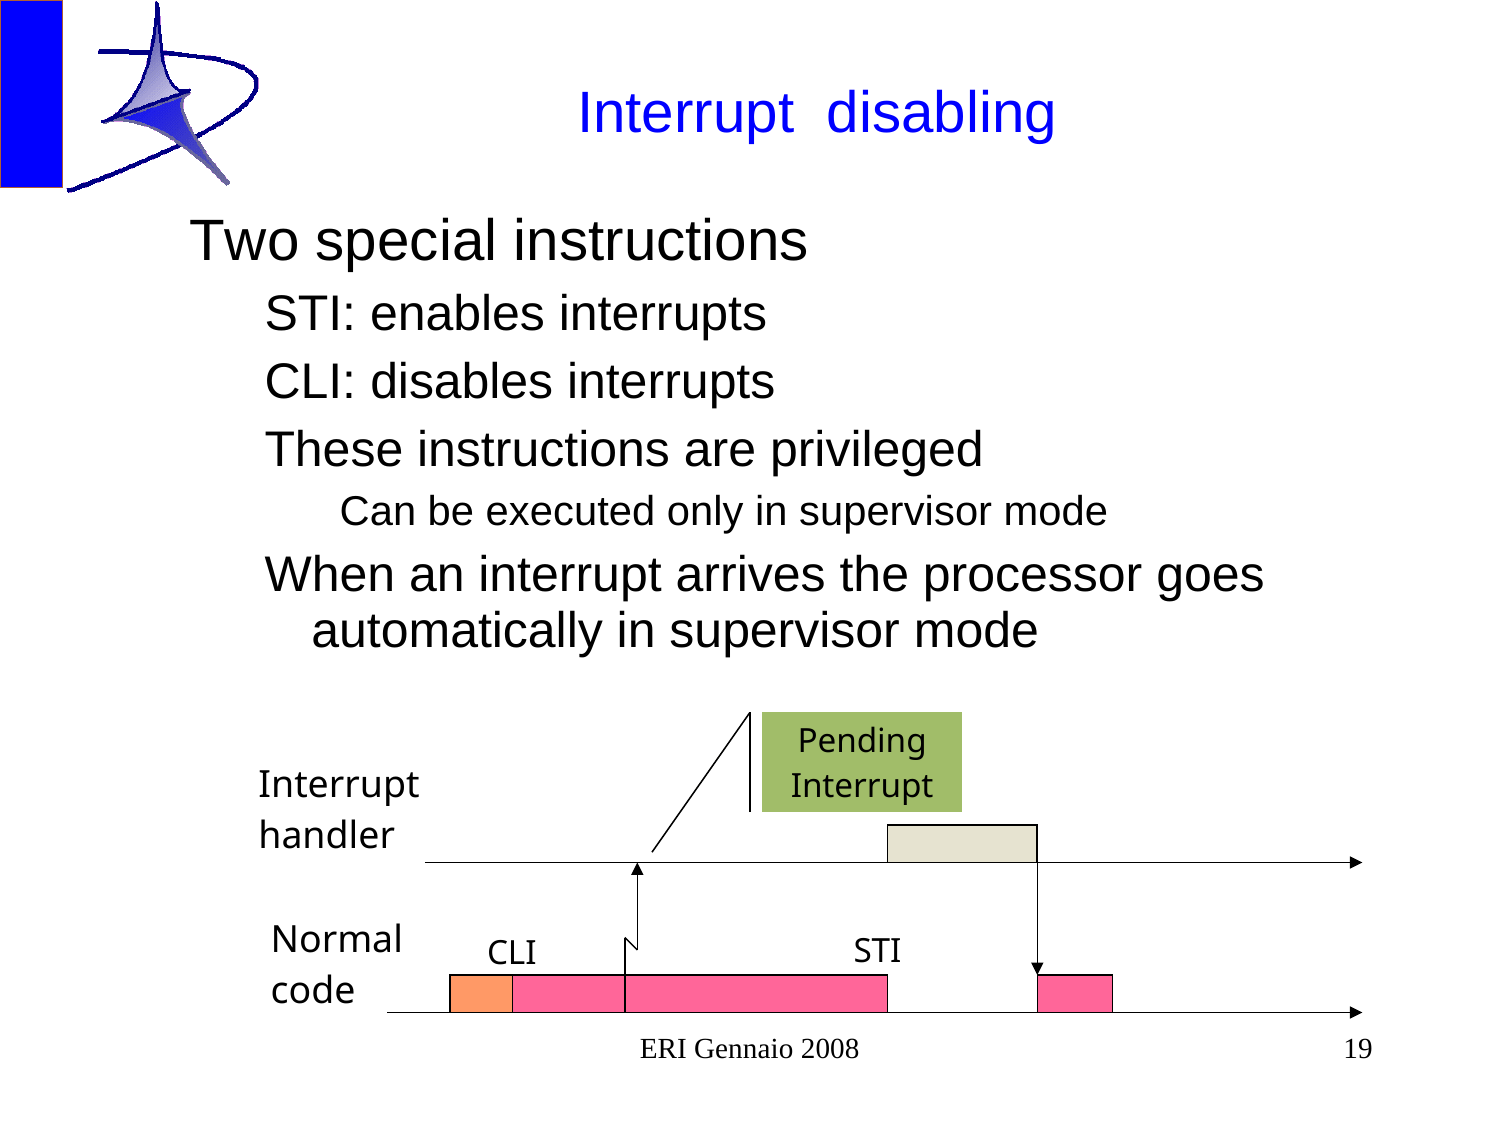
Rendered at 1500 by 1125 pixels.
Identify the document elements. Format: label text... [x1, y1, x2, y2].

text_box CLI [472, 921, 552, 983]
list Two special instructions STI: enables interrupts CLI: disables interrupts These instructions are privileged Can be executed only in supervisor mode When an interrupt arrives the processor goes automatically in supervisor mode [174, 200, 1425, 701]
text_box Interrupt handler [243, 749, 435, 868]
text_box [887, 824, 1038, 863]
title Interrupt disabling [174, 61, 1425, 164]
text_box Normal code [255, 905, 419, 1023]
text_box [1037, 974, 1113, 1013]
picture [62, 0, 263, 197]
text_box [449, 974, 888, 1013]
text_box STI [838, 919, 917, 981]
text_box Pending Interrupt [762, 712, 962, 812]
